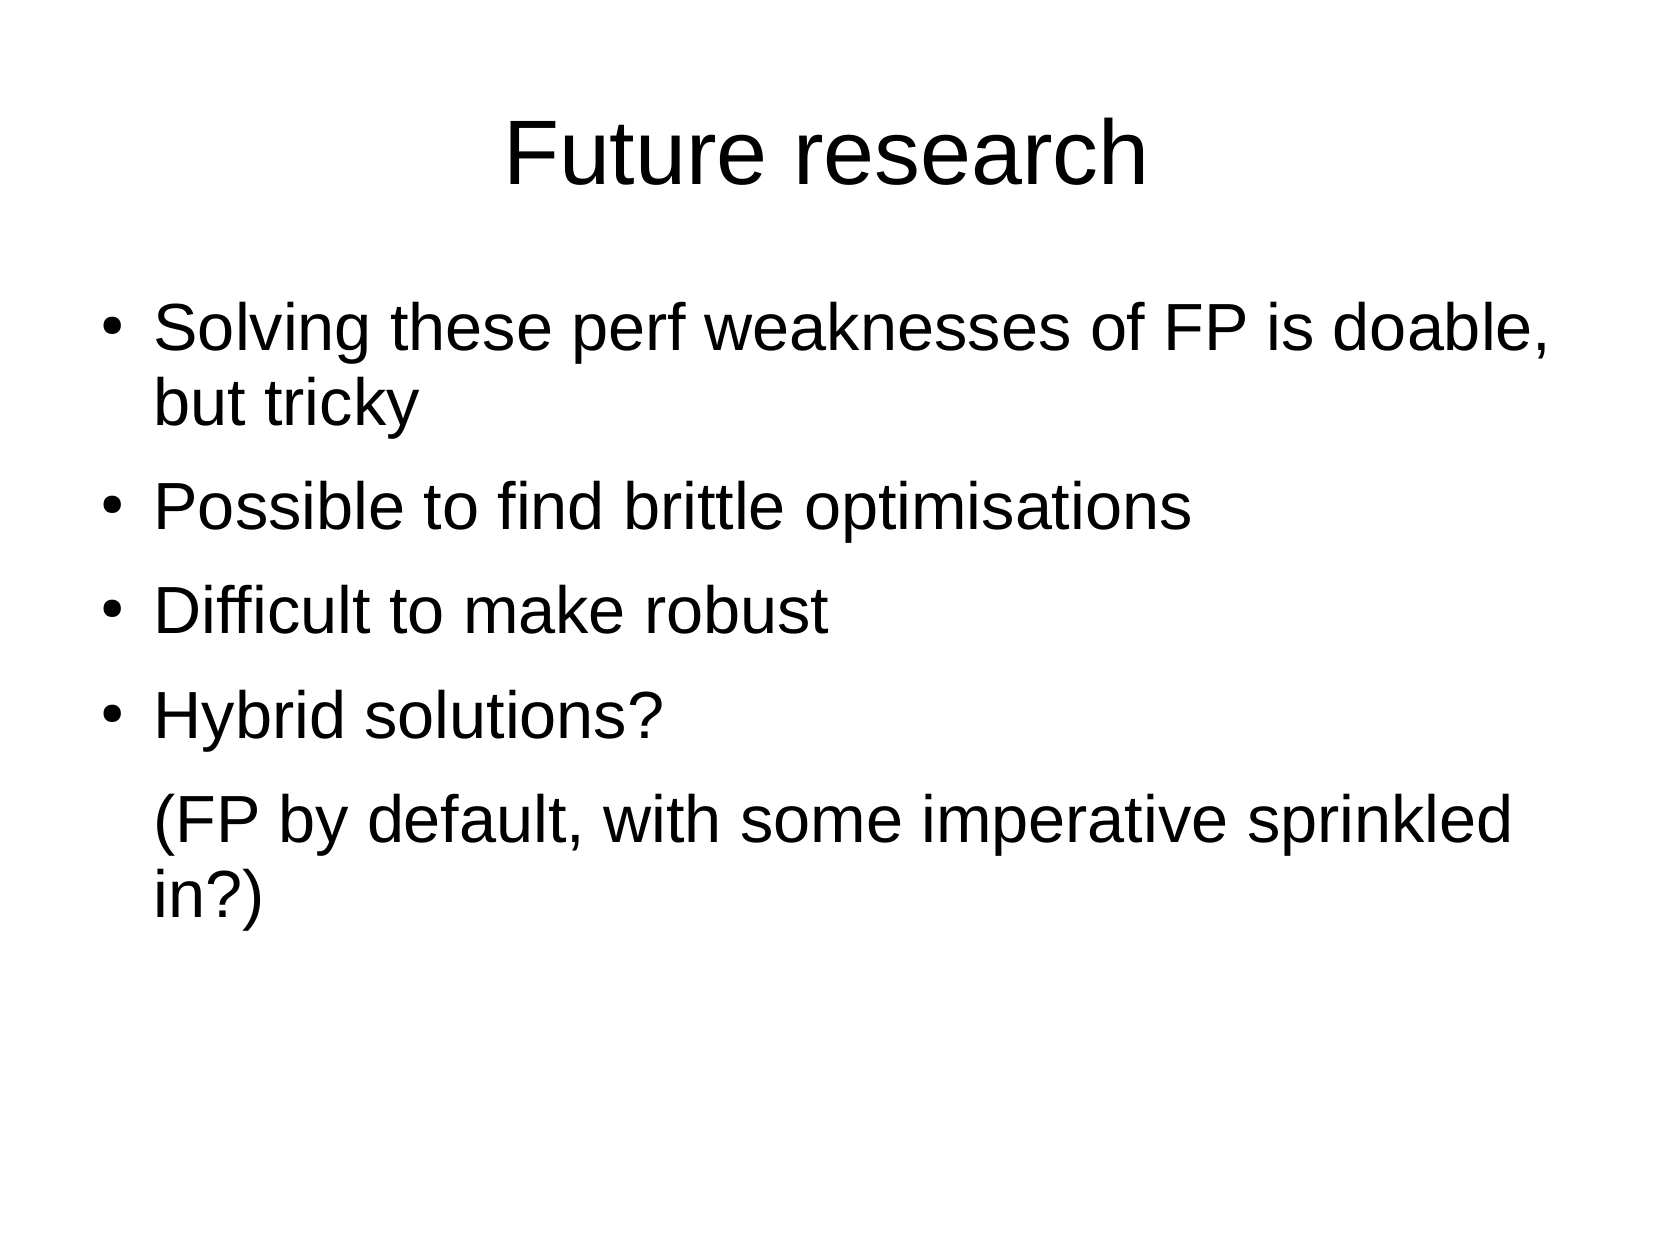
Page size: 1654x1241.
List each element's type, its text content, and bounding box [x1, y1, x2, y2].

title Future research [82, 49, 1571, 257]
list Solving these perf weaknesses of FP is doable, but tricky Possible to find brittle optimisations Difficult to make robust Hybrid solutions? (FP by default, with some imperative sprinkled in?) [82, 290, 1571, 1010]
